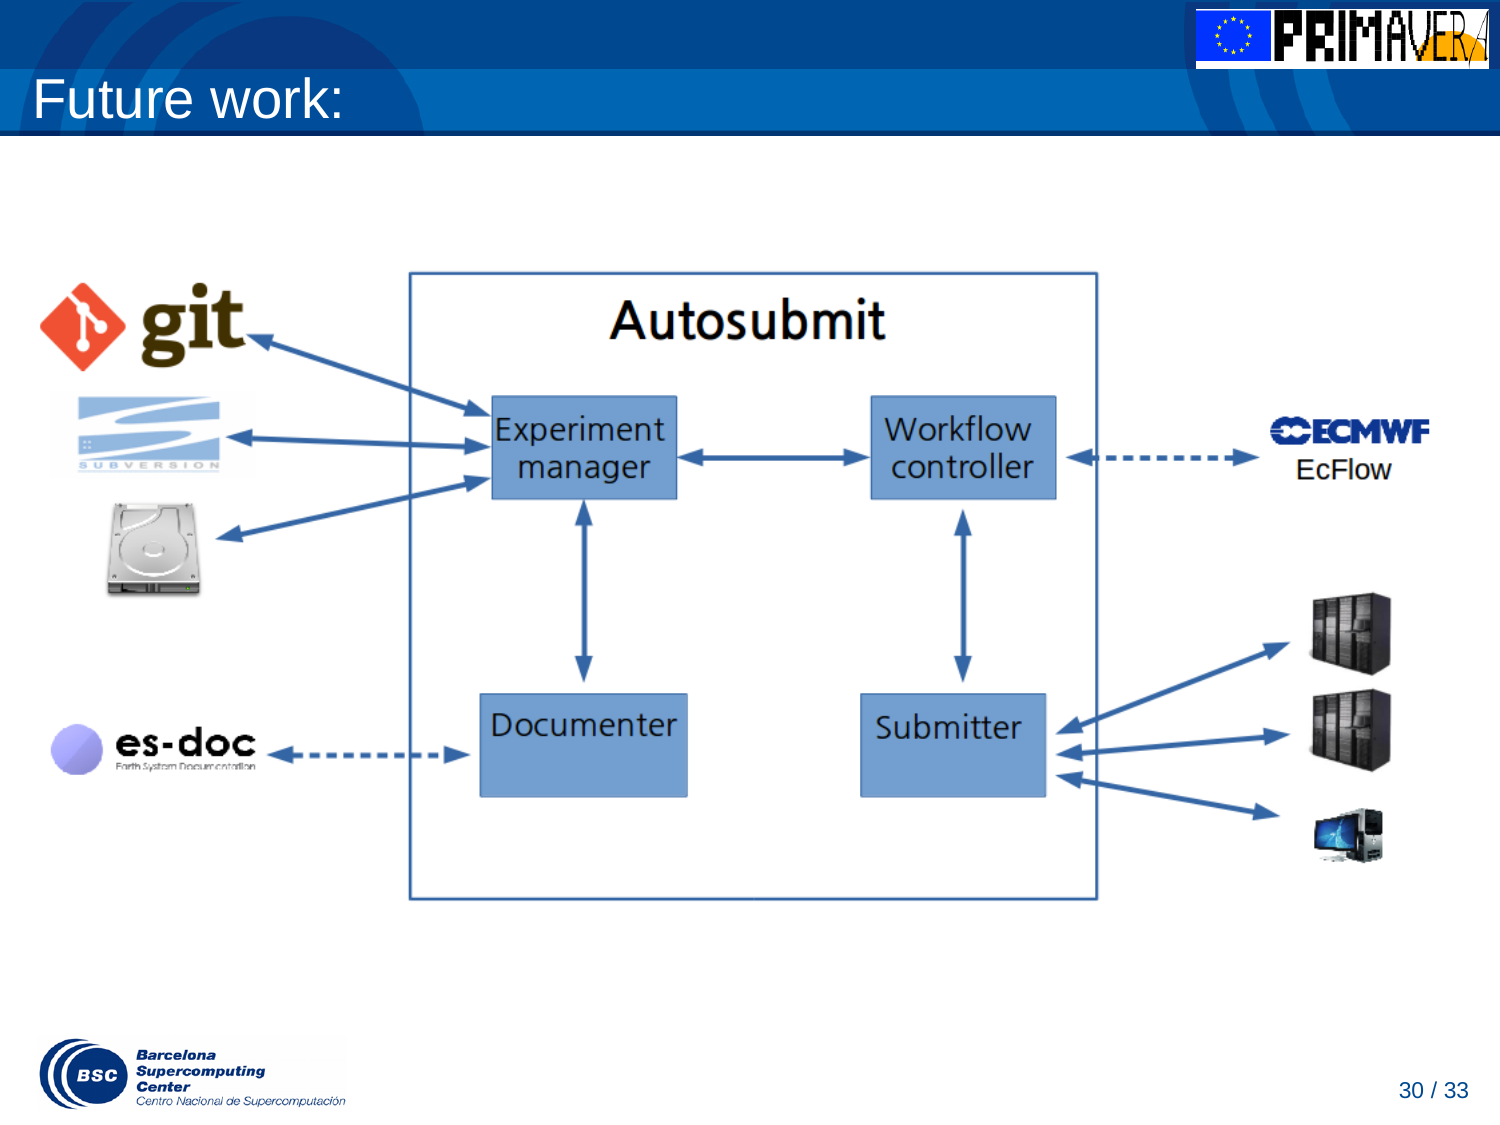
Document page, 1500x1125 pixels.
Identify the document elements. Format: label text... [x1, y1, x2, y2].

picture [35, 251, 1456, 910]
picture [37, 1035, 347, 1111]
picture [0, 0, 1500, 136]
title Future work: [17, 7, 1483, 138]
text_box <number> / 33 [1364, 1042, 1484, 1111]
